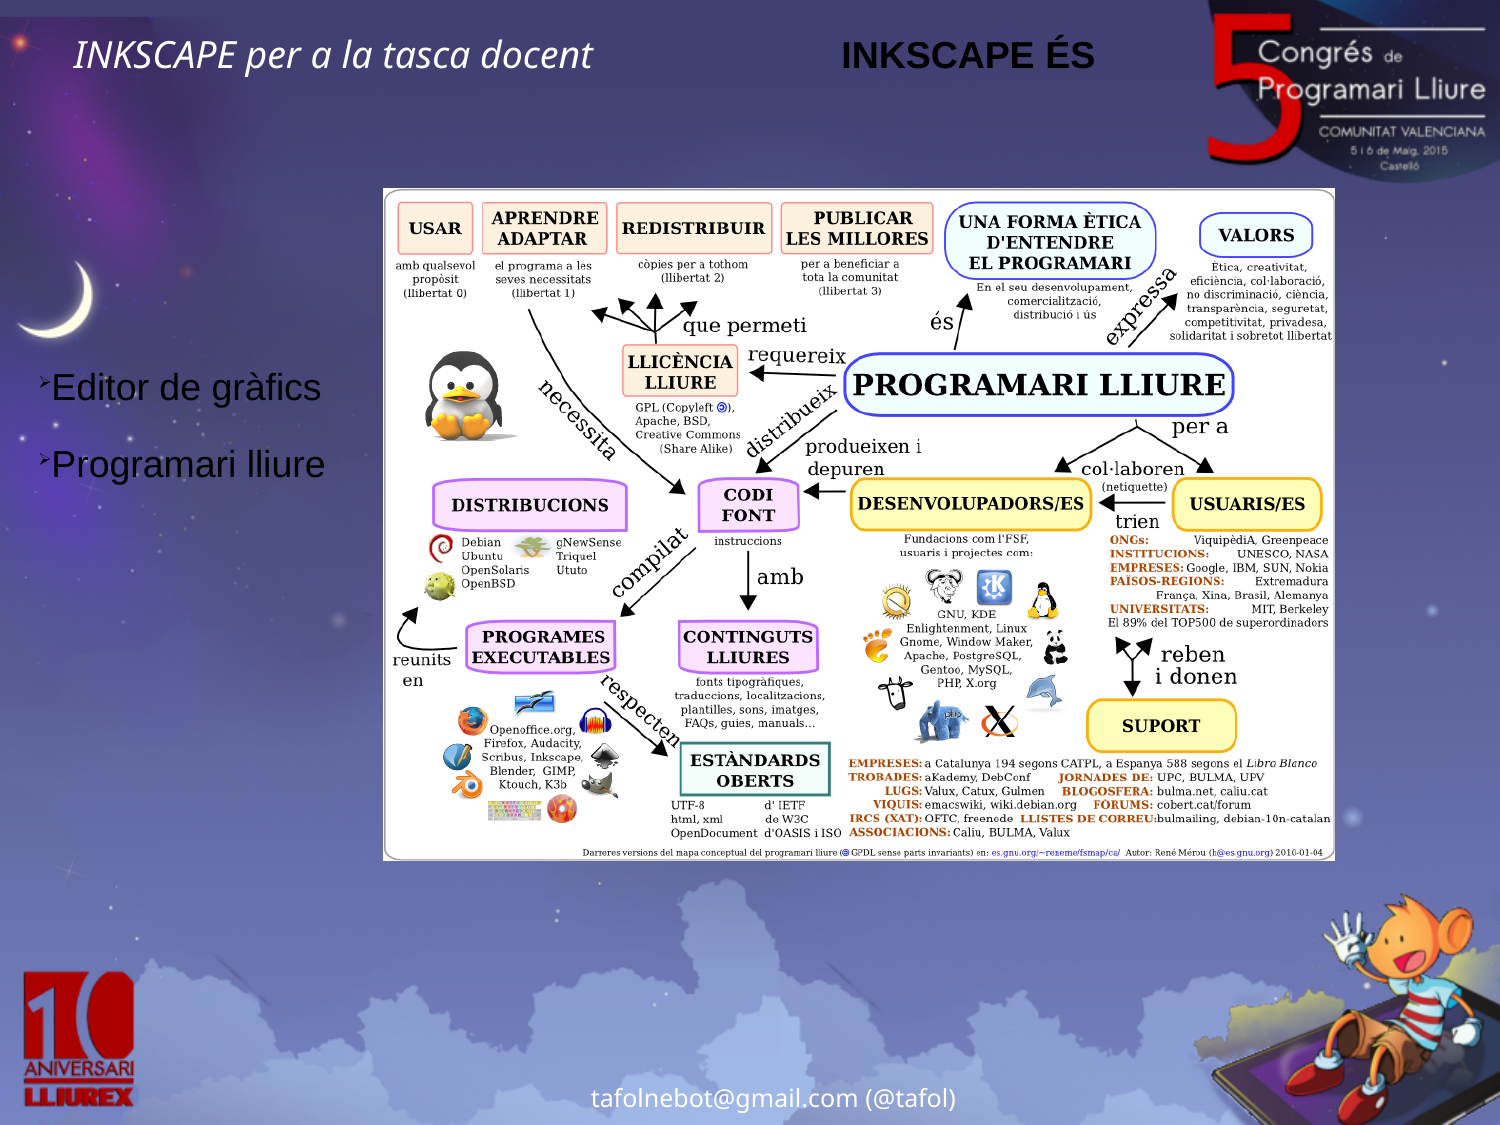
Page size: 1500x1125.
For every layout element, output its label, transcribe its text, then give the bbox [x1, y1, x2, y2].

text_box Editor de gràfics [23, 355, 383, 416]
text_box INKSCAPE ÉS [826, 23, 1170, 84]
picture [0, 0, 1500, 1125]
text_box Programari lliure [23, 432, 520, 492]
